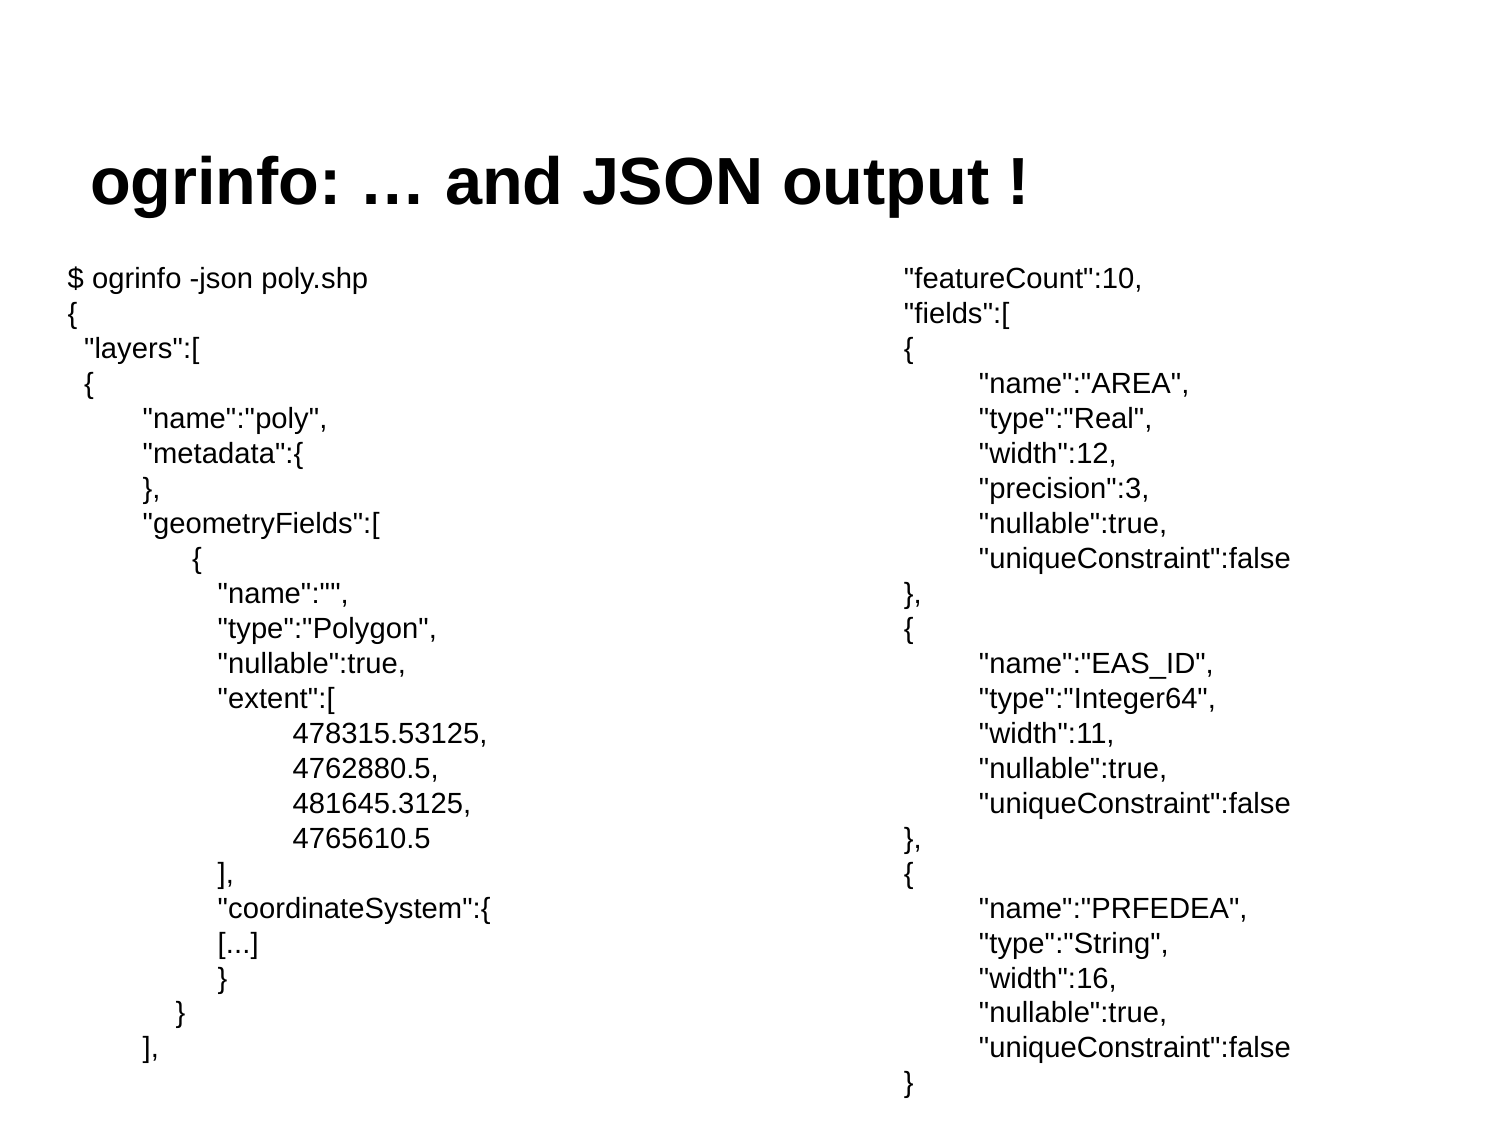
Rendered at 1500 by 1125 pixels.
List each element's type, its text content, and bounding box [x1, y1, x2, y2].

text_box $ ogrinfo -json poly.shp { "layers":[ { "name":"poly", "metadata":{ }, "geometryFields":[ { "name":"", "type":"Polygon", "nullable":true, "extent":[ 478315.53125, 4762880.5, 481645.3125, 4765610.5 ], "coordinateSystem":{ [...] } } ], [52, 244, 545, 1079]
title ogrinfo: … and JSON output ! [75, 45, 1425, 233]
text_box "featureCount":10, "fields":[ { "name":"AREA", "type":"Real", "width":12, "precision":3, "nullable":true, "uniqueConstraint":false }, { "name":"EAS_ID", "type":"Integer64", "width":11, "nullable":true, "uniqueConstraint":false }, { "name":"PRFEDEA", "type":"String", "width":16, "nullable":true, "uniqueConstraint":false } [814, 244, 1389, 1125]
